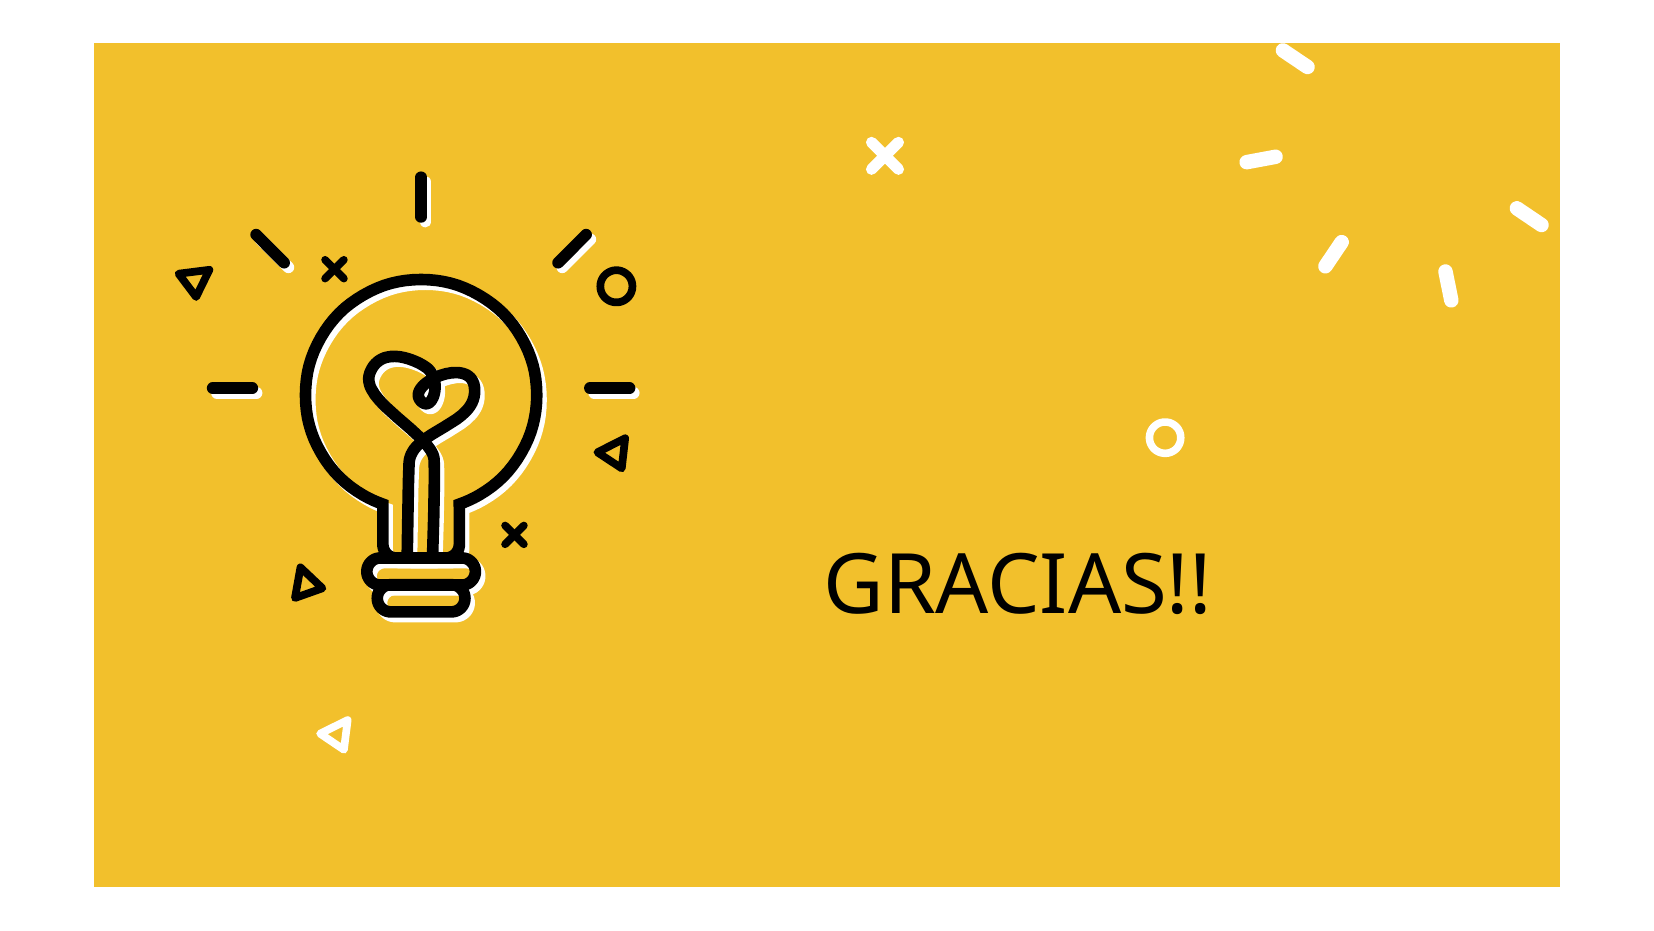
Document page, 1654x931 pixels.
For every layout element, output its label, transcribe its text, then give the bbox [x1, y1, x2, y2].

title GRACIAS!! [823, 524, 1544, 638]
